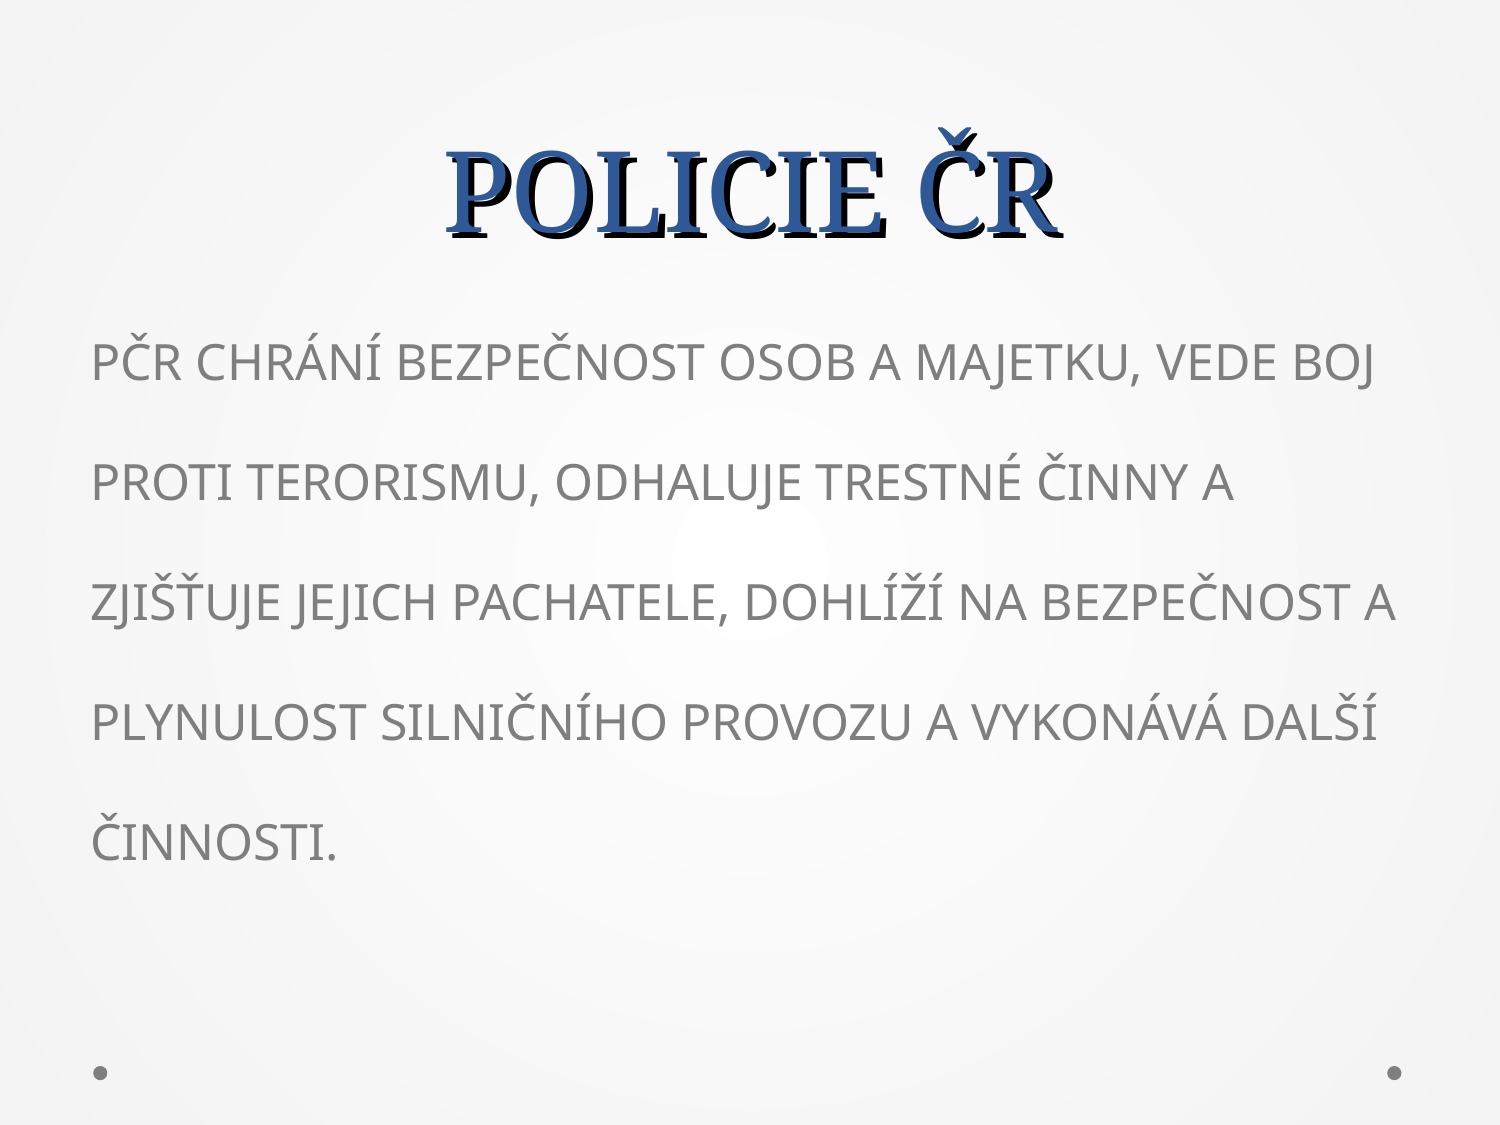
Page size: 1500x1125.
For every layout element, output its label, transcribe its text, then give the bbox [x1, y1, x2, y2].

title POLICIE ČR [75, 0, 1426, 262]
list PČR CHRÁNÍ BEZPEČNOST OSOB A MAJETKU, VEDE BOJ PROTI TERORISMU, ODHALUJE TRESTNÉ ČINNY A ZJIŠŤUJE JEJICH PACHATELE, DOHLÍŽÍ NA BEZPEČNOST A PLYNULOST SILNIČNÍHO PROVOZU A VYKONÁVÁ DALŠÍ ČINNOSTI. [75, 262, 1426, 1005]
